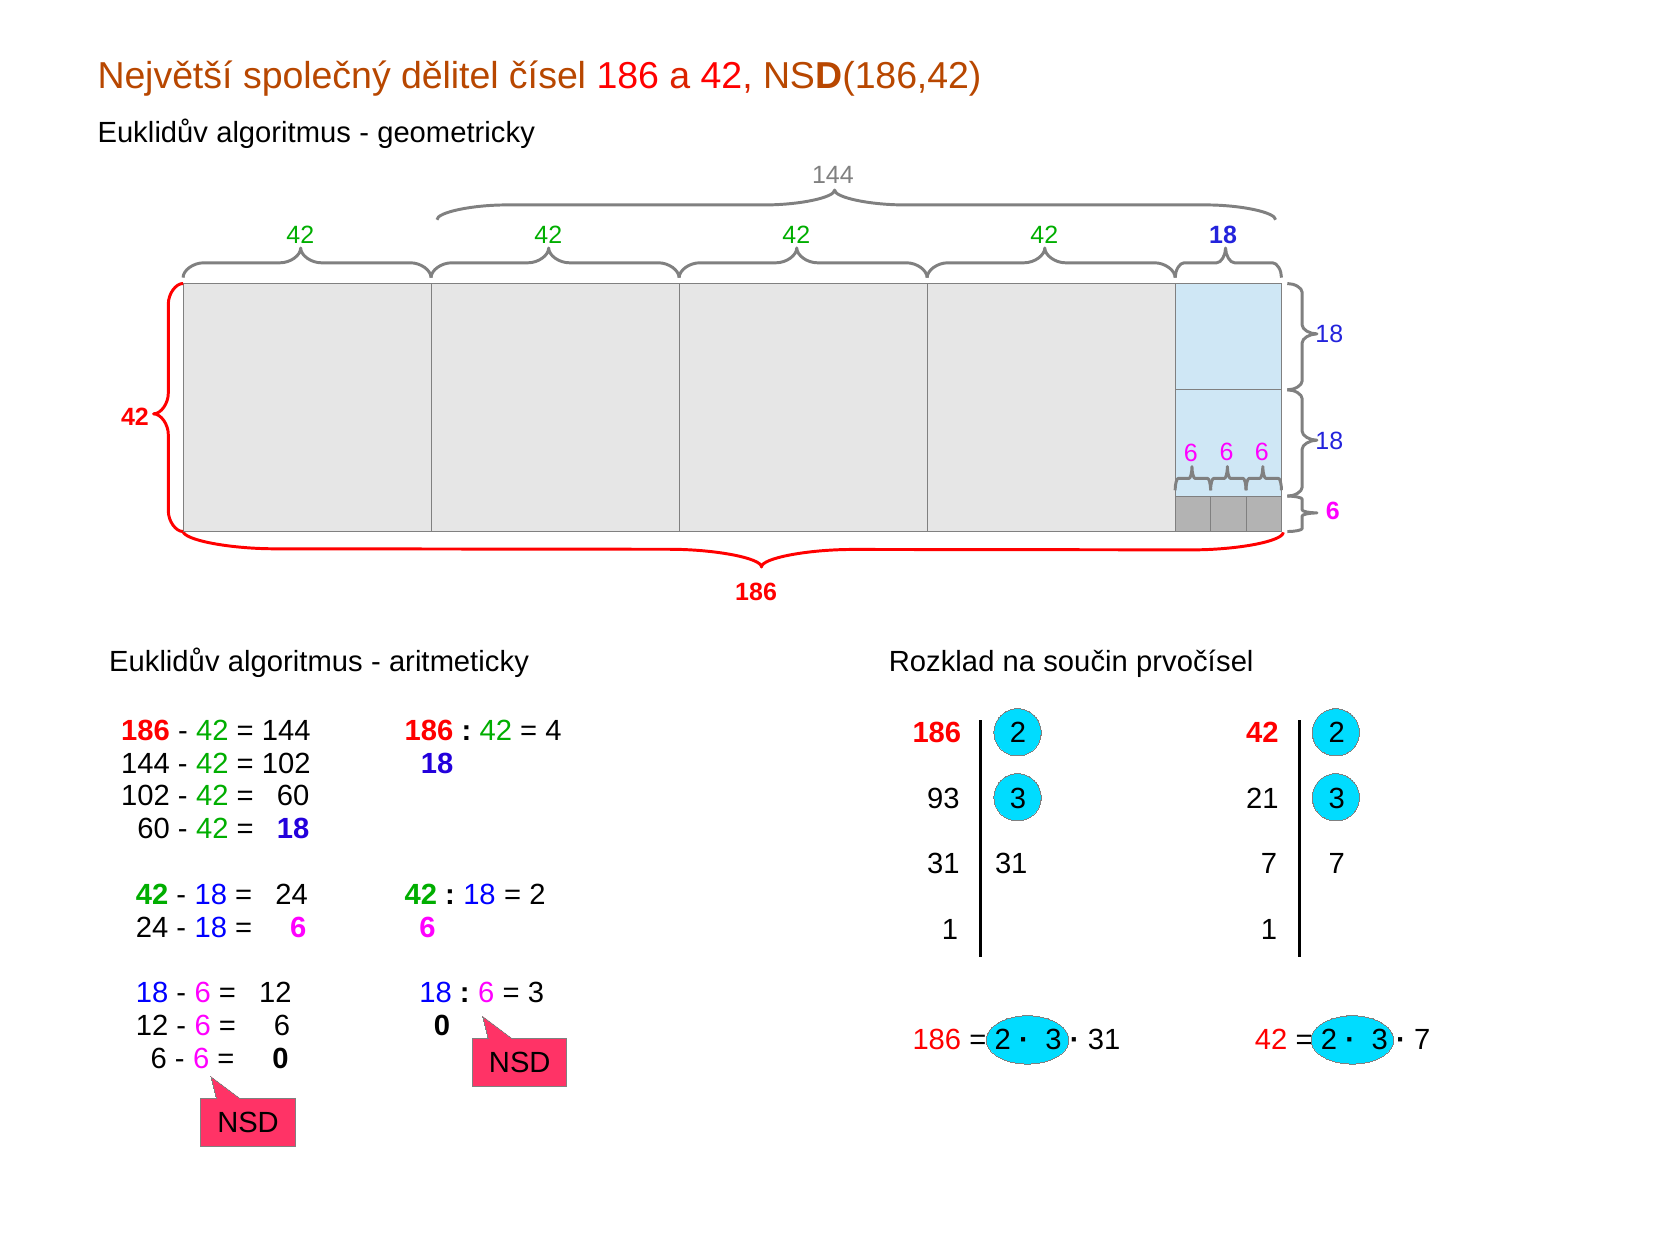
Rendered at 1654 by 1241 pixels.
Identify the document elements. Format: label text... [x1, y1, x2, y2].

text_box Euklidův algoritmus - aritmeticky [94, 637, 615, 695]
text_box 186 : 42 = 4 x18 x 42 : 18 = 2 x6 x18 : 6 = 3 xx0 [389, 706, 638, 1055]
text_box [1266, 474, 1282, 478]
text_box 186 [720, 570, 793, 614]
text_box [1231, 474, 1260, 478]
text_box 42 [106, 395, 164, 439]
text_box 6 [1169, 431, 1204, 474]
text_box [183, 283, 1282, 532]
text_box Největší společný dělitel čísel 186 a 42, NSD(186,42) [82, 47, 1595, 142]
text_box 186 - 42 = 144 144 - 42 = 102 102 - 42 = x60 060 - 42 = x18 x42 - 18 = x24 x24 - 18 = xx6 x18 - 6 = x12 x12 - 6 = xx6 xx6 - 6 = xx0 [106, 706, 355, 1086]
text_box 42 [1015, 213, 1074, 257]
text_box 42 [767, 213, 826, 257]
text_box 6 [1240, 430, 1284, 474]
text_box 42 [519, 213, 578, 257]
text_box x2 x3 x7 [1299, 708, 1382, 957]
text_box NSD [200, 1076, 296, 1147]
text_box [1195, 474, 1224, 478]
text_box 6 [1204, 430, 1240, 474]
text_box Euklidův algoritmus - geometricky [82, 108, 1146, 166]
text_box x2 x3 31 [980, 708, 1063, 957]
text_box 186 x93 x31 xx1 [897, 708, 980, 955]
text_box 6 [1311, 488, 1355, 533]
text_box 18 [1300, 418, 1359, 462]
text_box 42 [271, 213, 330, 257]
text_box 144 [797, 153, 869, 197]
text_box NSD [472, 1016, 567, 1087]
text_box 42 = 2 · 3 · 7 [1240, 1015, 1489, 1065]
text_box Rozklad na součin prvočísel [874, 637, 1394, 695]
text_box 186 = 2 · 3 · 31 [897, 1015, 1146, 1065]
text_box x42 x21 xx7 xx1 [1216, 708, 1300, 988]
text_box 18 [1194, 213, 1252, 258]
text_box 18 [1300, 312, 1359, 356]
